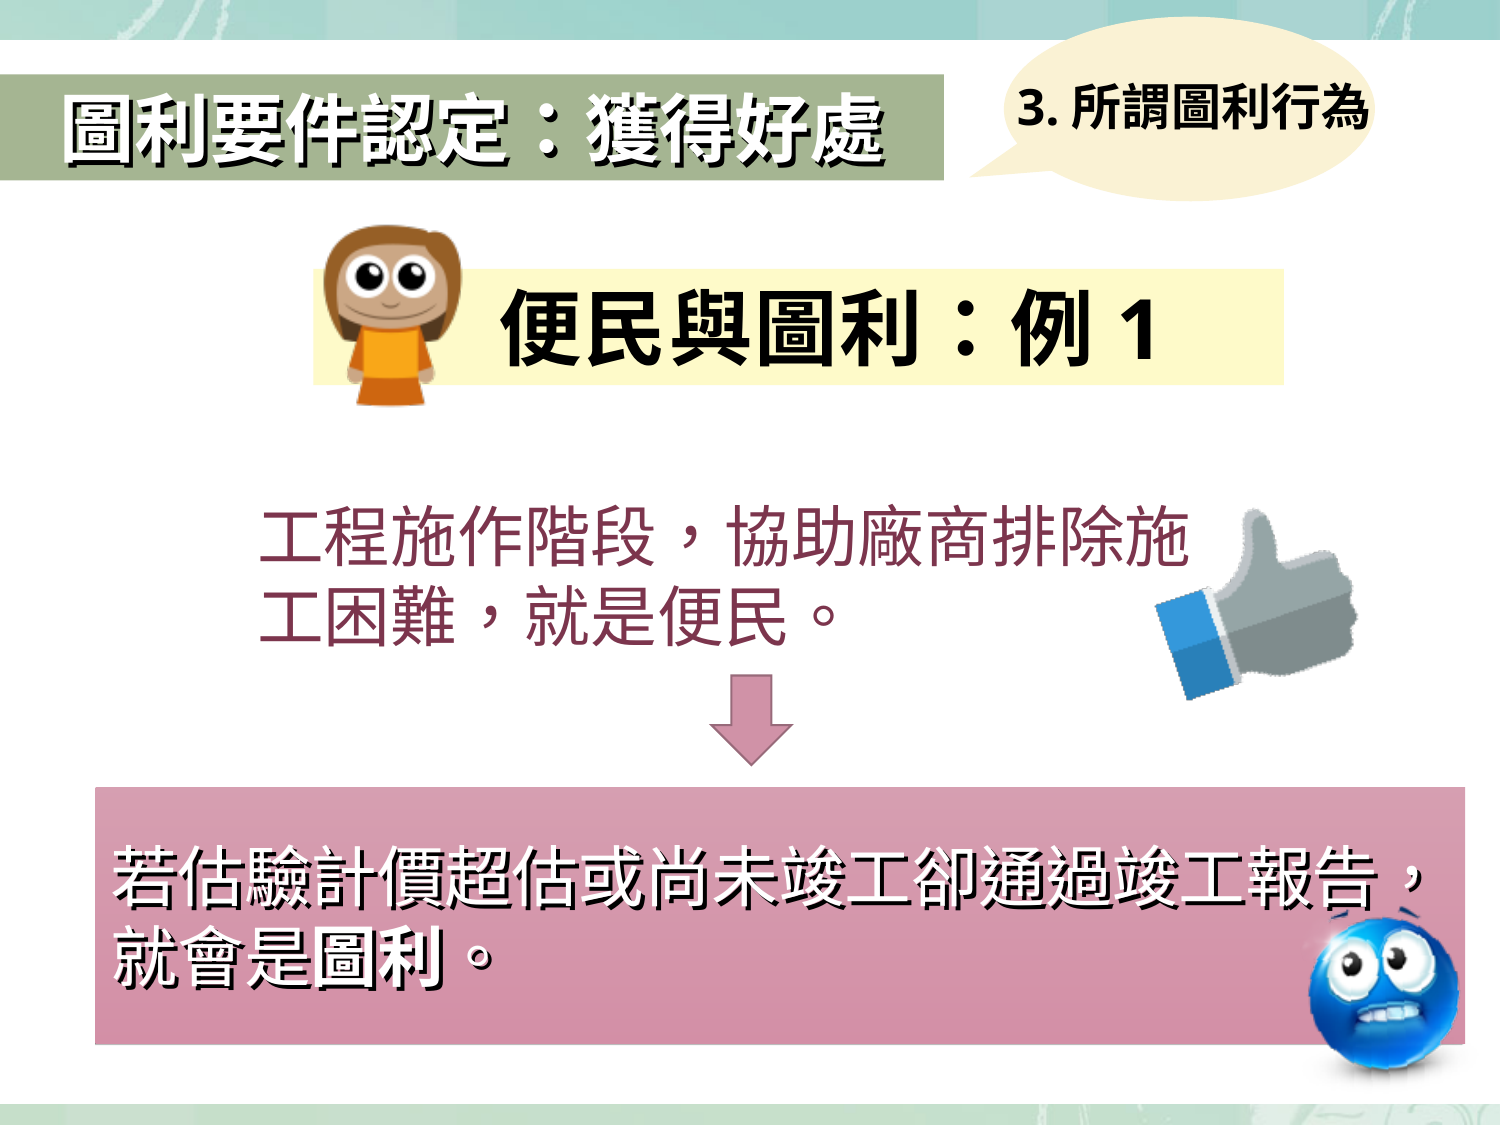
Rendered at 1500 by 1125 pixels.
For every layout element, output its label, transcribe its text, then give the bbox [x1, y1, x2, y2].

text_box 3.所謂圖利行為 [1001, 67, 1379, 144]
text_box 圖利要件認定：獲得好處 [0, 74, 944, 181]
picture [1276, 891, 1494, 1109]
text_box 便民與圖利：例1 [510, 268, 1259, 386]
picture [277, 201, 510, 433]
text_box 若估驗計價超估或尚未竣工卻通過竣工報告，就會是圖利。 [96, 787, 1465, 1043]
picture [1130, 469, 1385, 724]
text_box 工程施作階段，協助廠商排除施工困難，就是便民。 [242, 447, 1216, 703]
text_box [0, 16, 1500, 1104]
